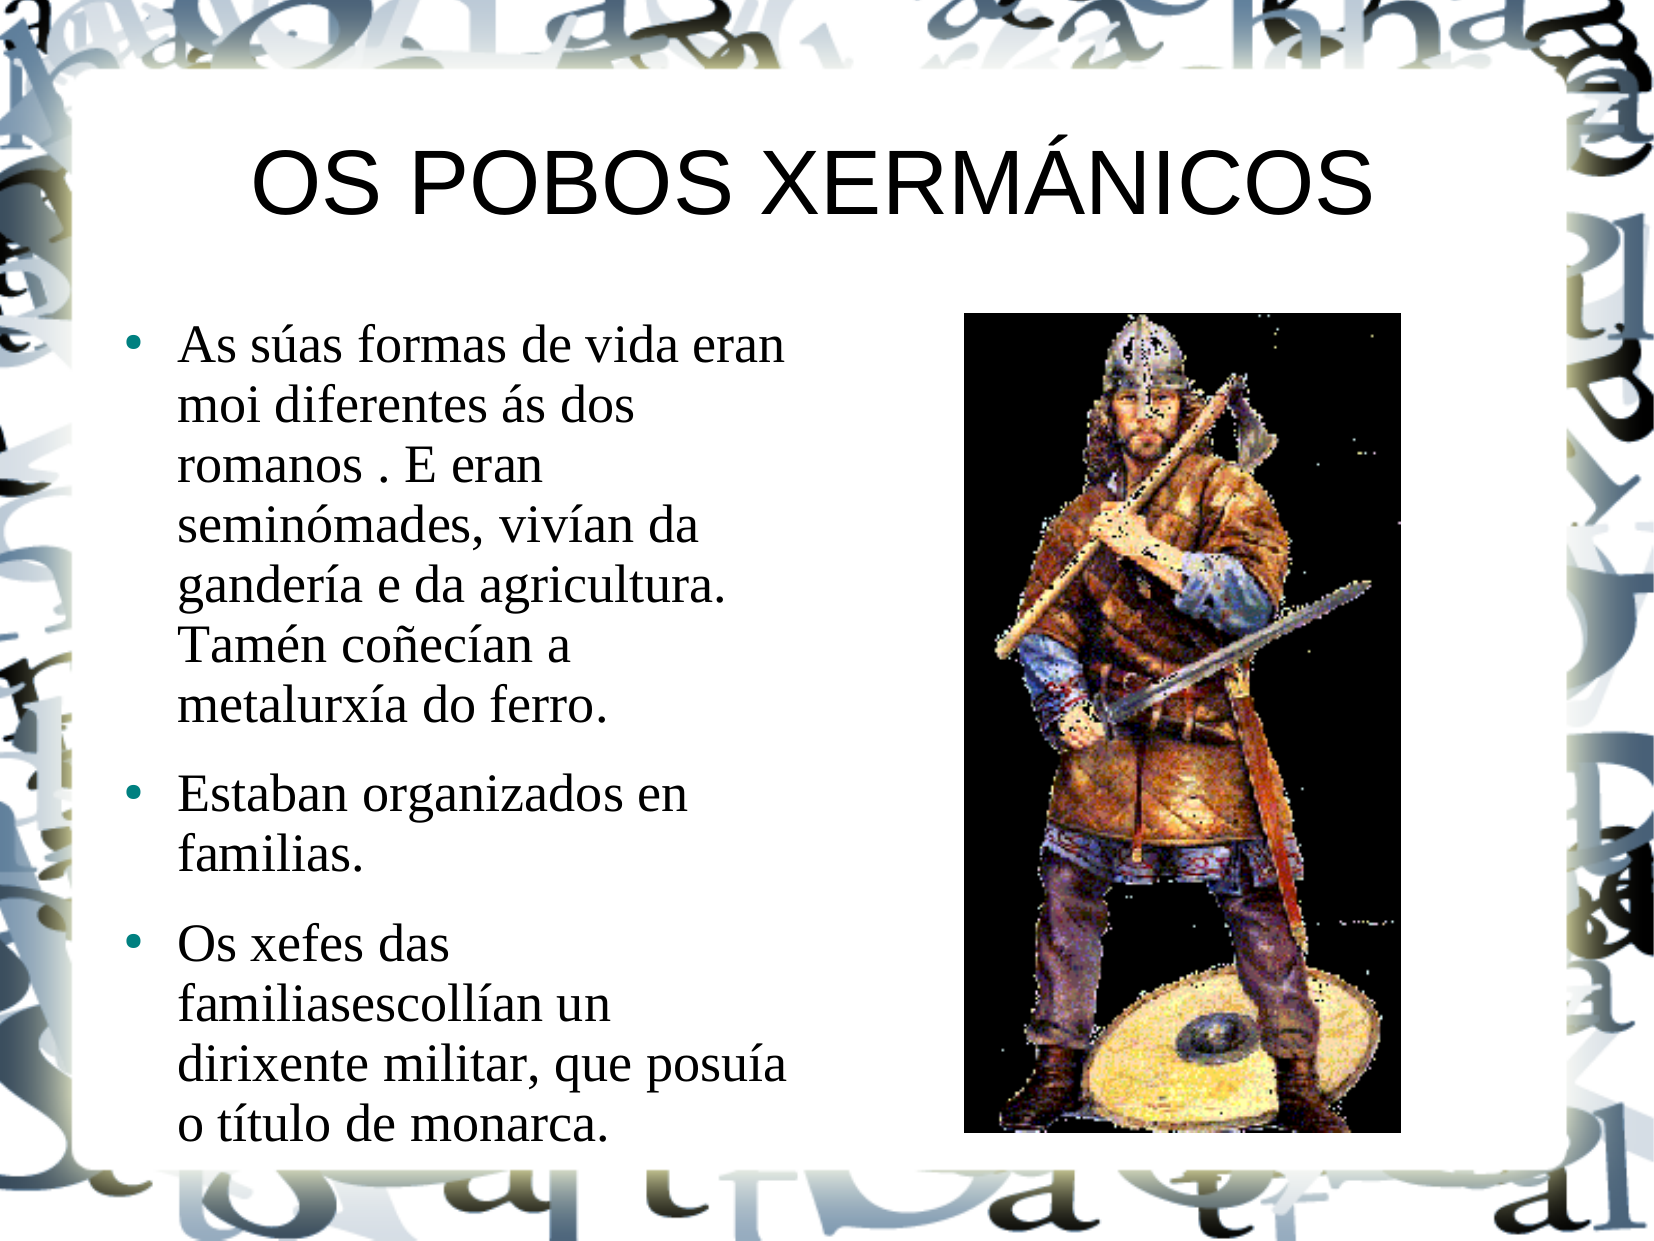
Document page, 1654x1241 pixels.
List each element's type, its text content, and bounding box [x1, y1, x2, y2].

picture [0, 0, 1654, 1241]
title OS POBOS XERMÁNICOS [82, 78, 1571, 287]
list As súas formas de vida eran moi diferentes ás dos romanos . E eran seminómades, vivían da gandería e da agricultura. Tamén coñecían a metalurxía do ferro. Estaban organizados en familias. Os xefes das familiasescollían un dirixente militar, que posuía o título de monarca. [106, 313, 801, 1166]
